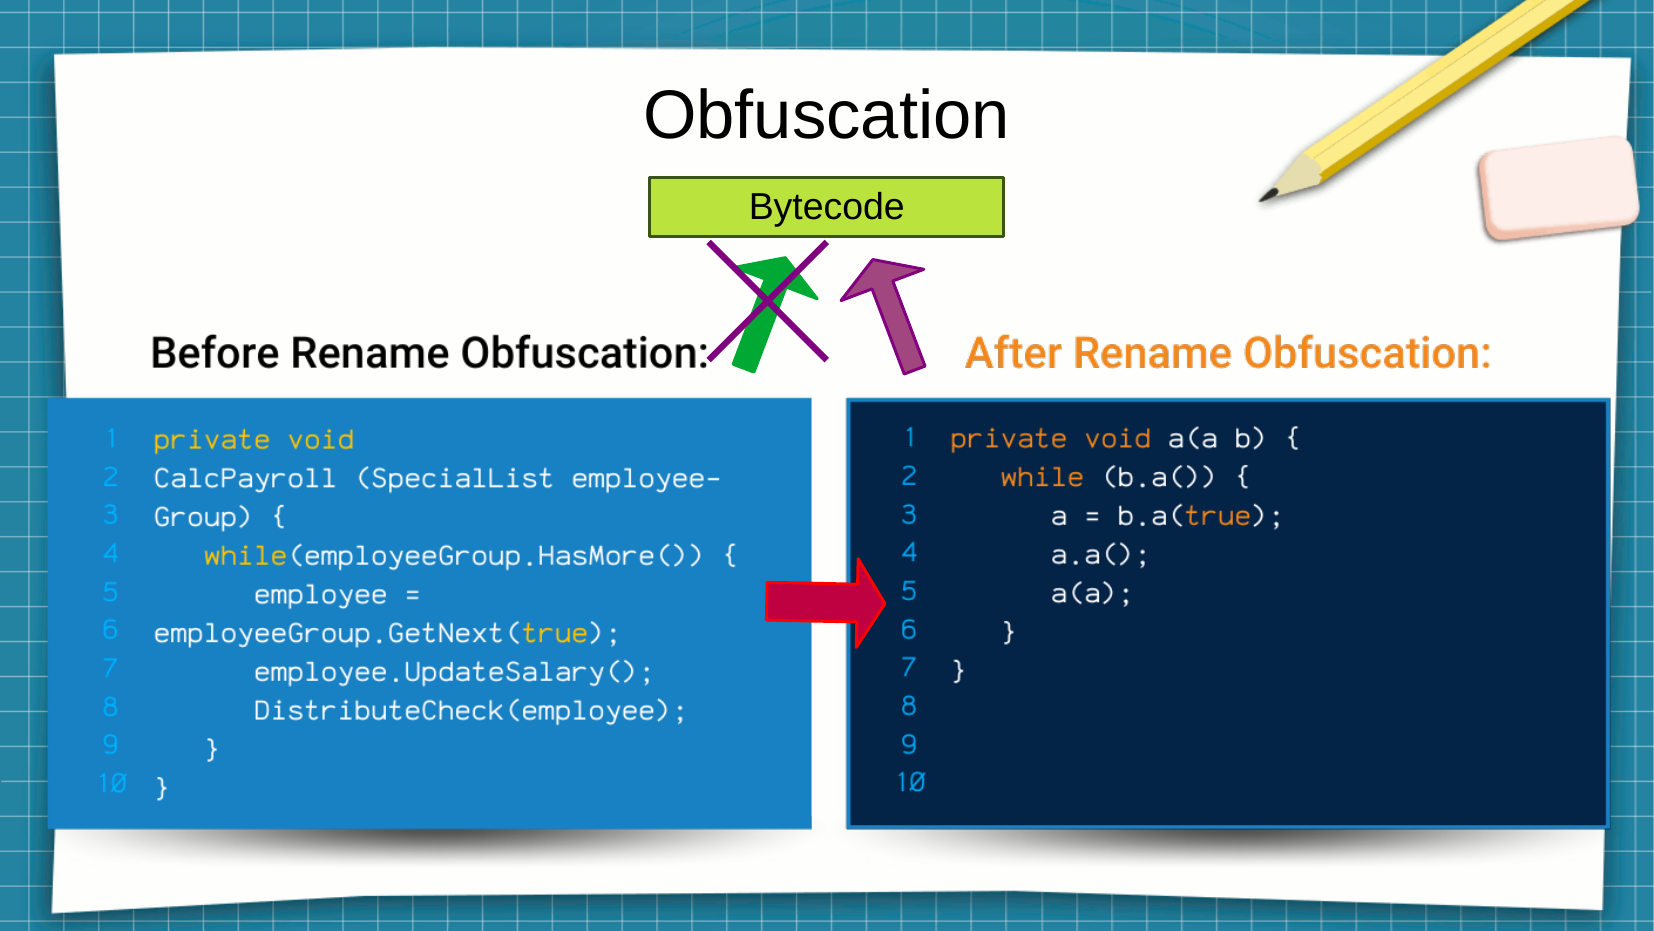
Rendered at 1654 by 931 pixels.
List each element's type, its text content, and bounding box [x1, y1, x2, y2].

title Obfuscation [82, 37, 1571, 193]
text_box [840, 259, 926, 374]
text_box [774, 289, 786, 306]
text_box [739, 257, 795, 295]
text_box [733, 307, 776, 373]
text_box [787, 275, 818, 299]
text_box [753, 297, 762, 310]
text_box [766, 558, 885, 648]
picture [0, 0, 1654, 931]
text_box Bytecode [649, 177, 1004, 237]
